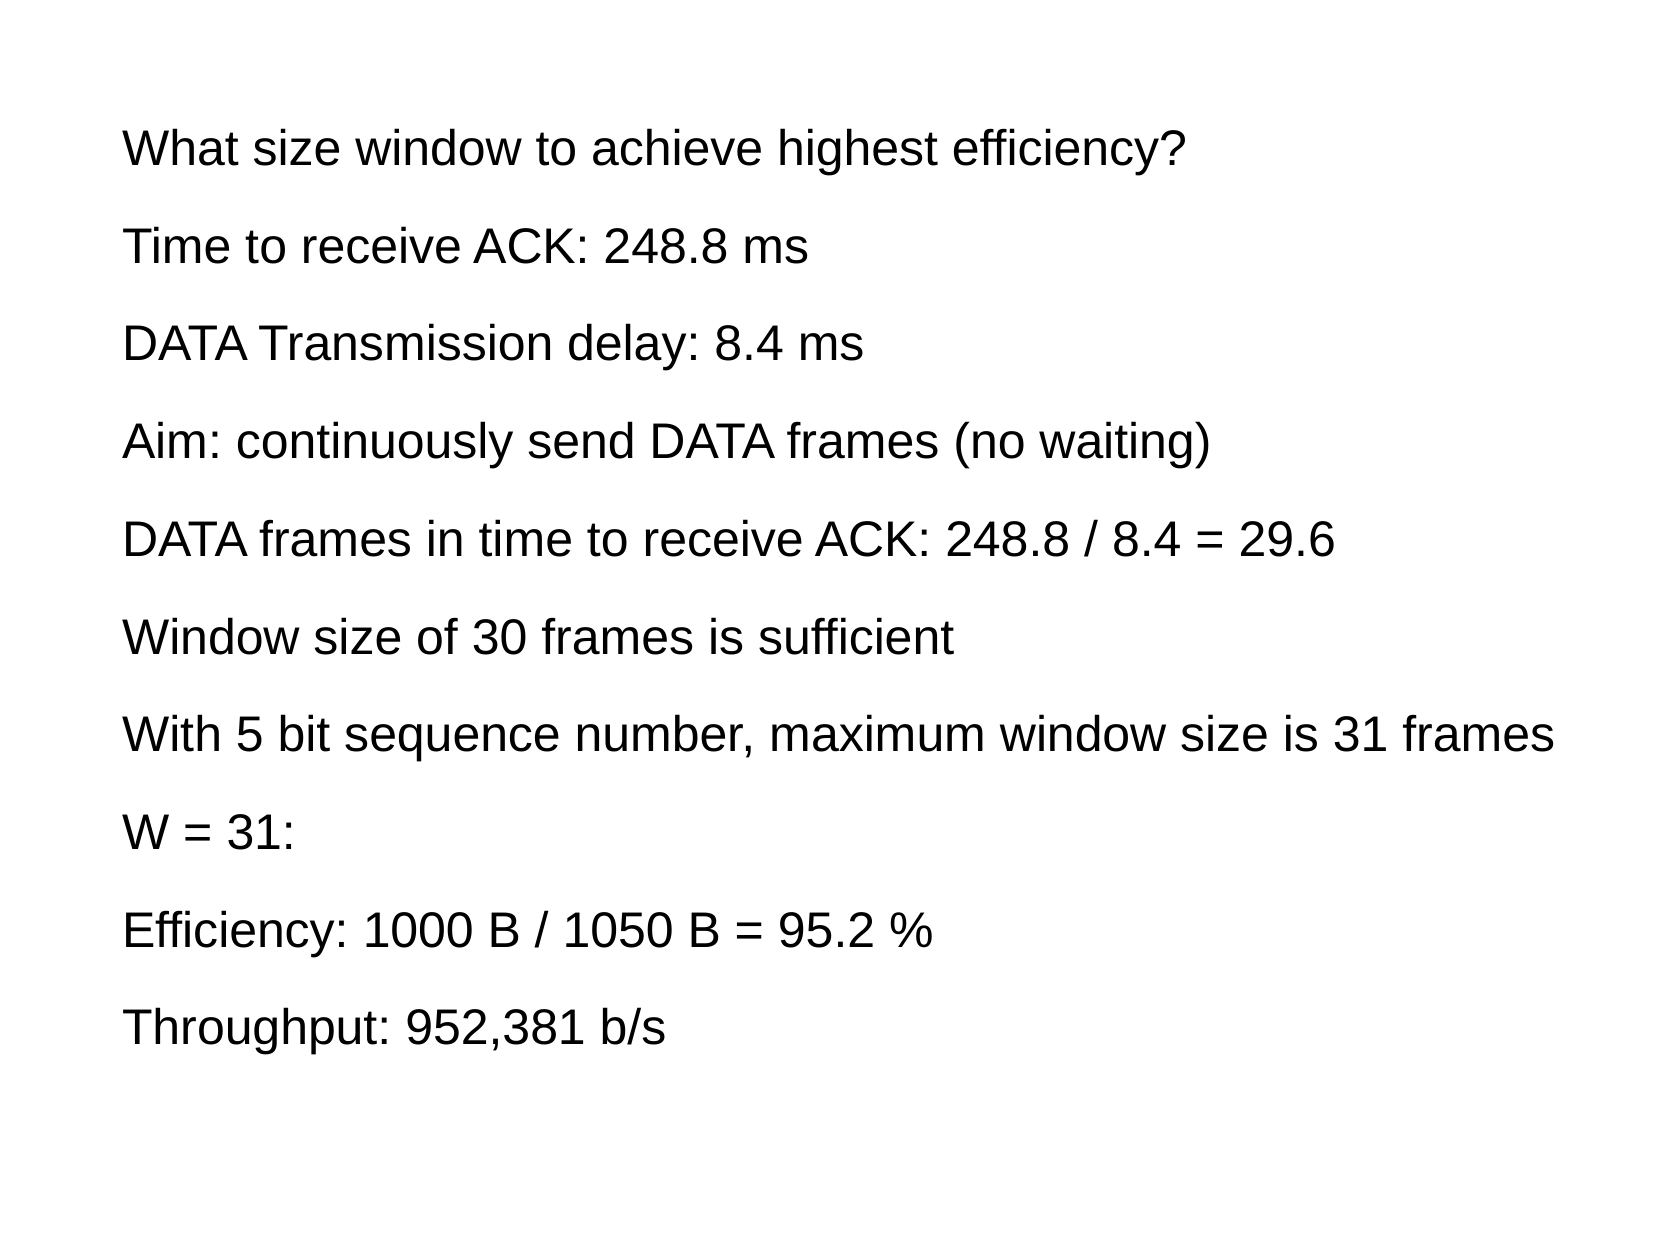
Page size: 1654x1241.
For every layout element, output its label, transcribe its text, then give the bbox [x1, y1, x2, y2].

text_box What size window to achieve highest efficiency? Time to receive ACK: 248.8 ms DATA Transmission delay: 8.4 ms Aim: continuously send DATA frames (no waiting) DATA frames in time to receive ACK: 248.8 / 8.4 = 29.6 Window size of 30 frames is sufficient With 5 bit sequence number, maximum window size is 31 frames W = 31: Efficiency: 1000 B / 1050 B = 95.2 % Throughput: 952,381 b/s [107, 112, 1571, 1063]
